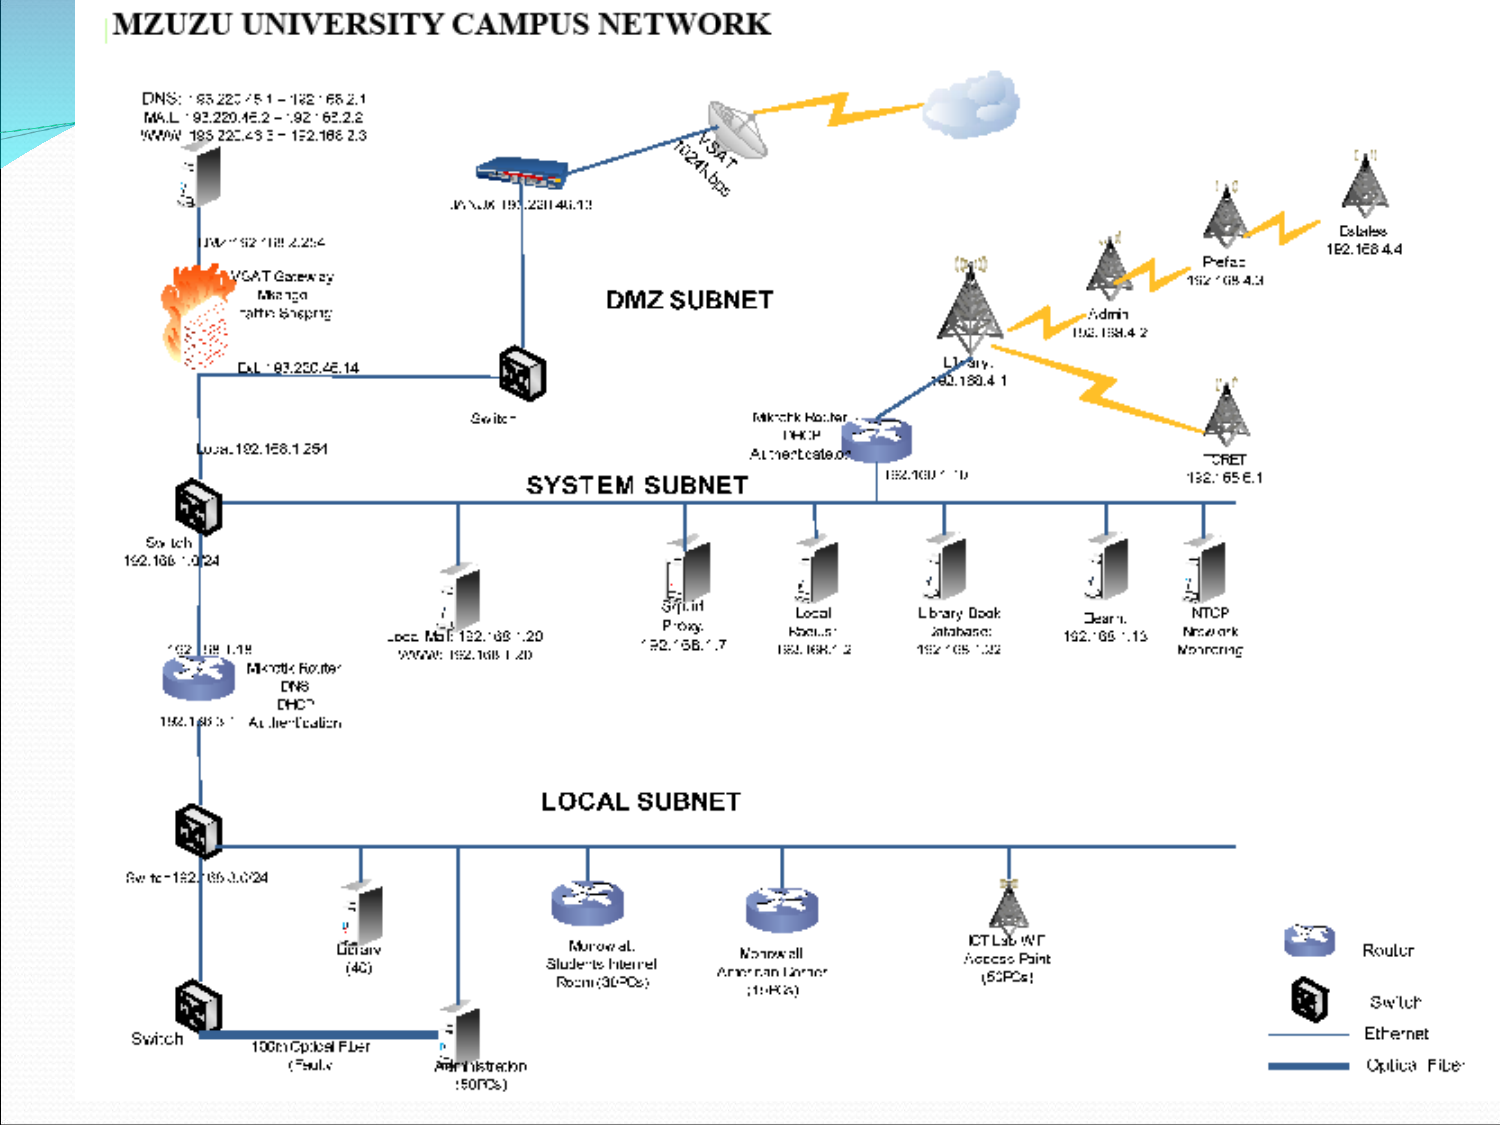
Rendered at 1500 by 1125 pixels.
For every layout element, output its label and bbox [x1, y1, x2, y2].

picture [0, 0, 1500, 1125]
chart [75, 0, 1500, 1102]
